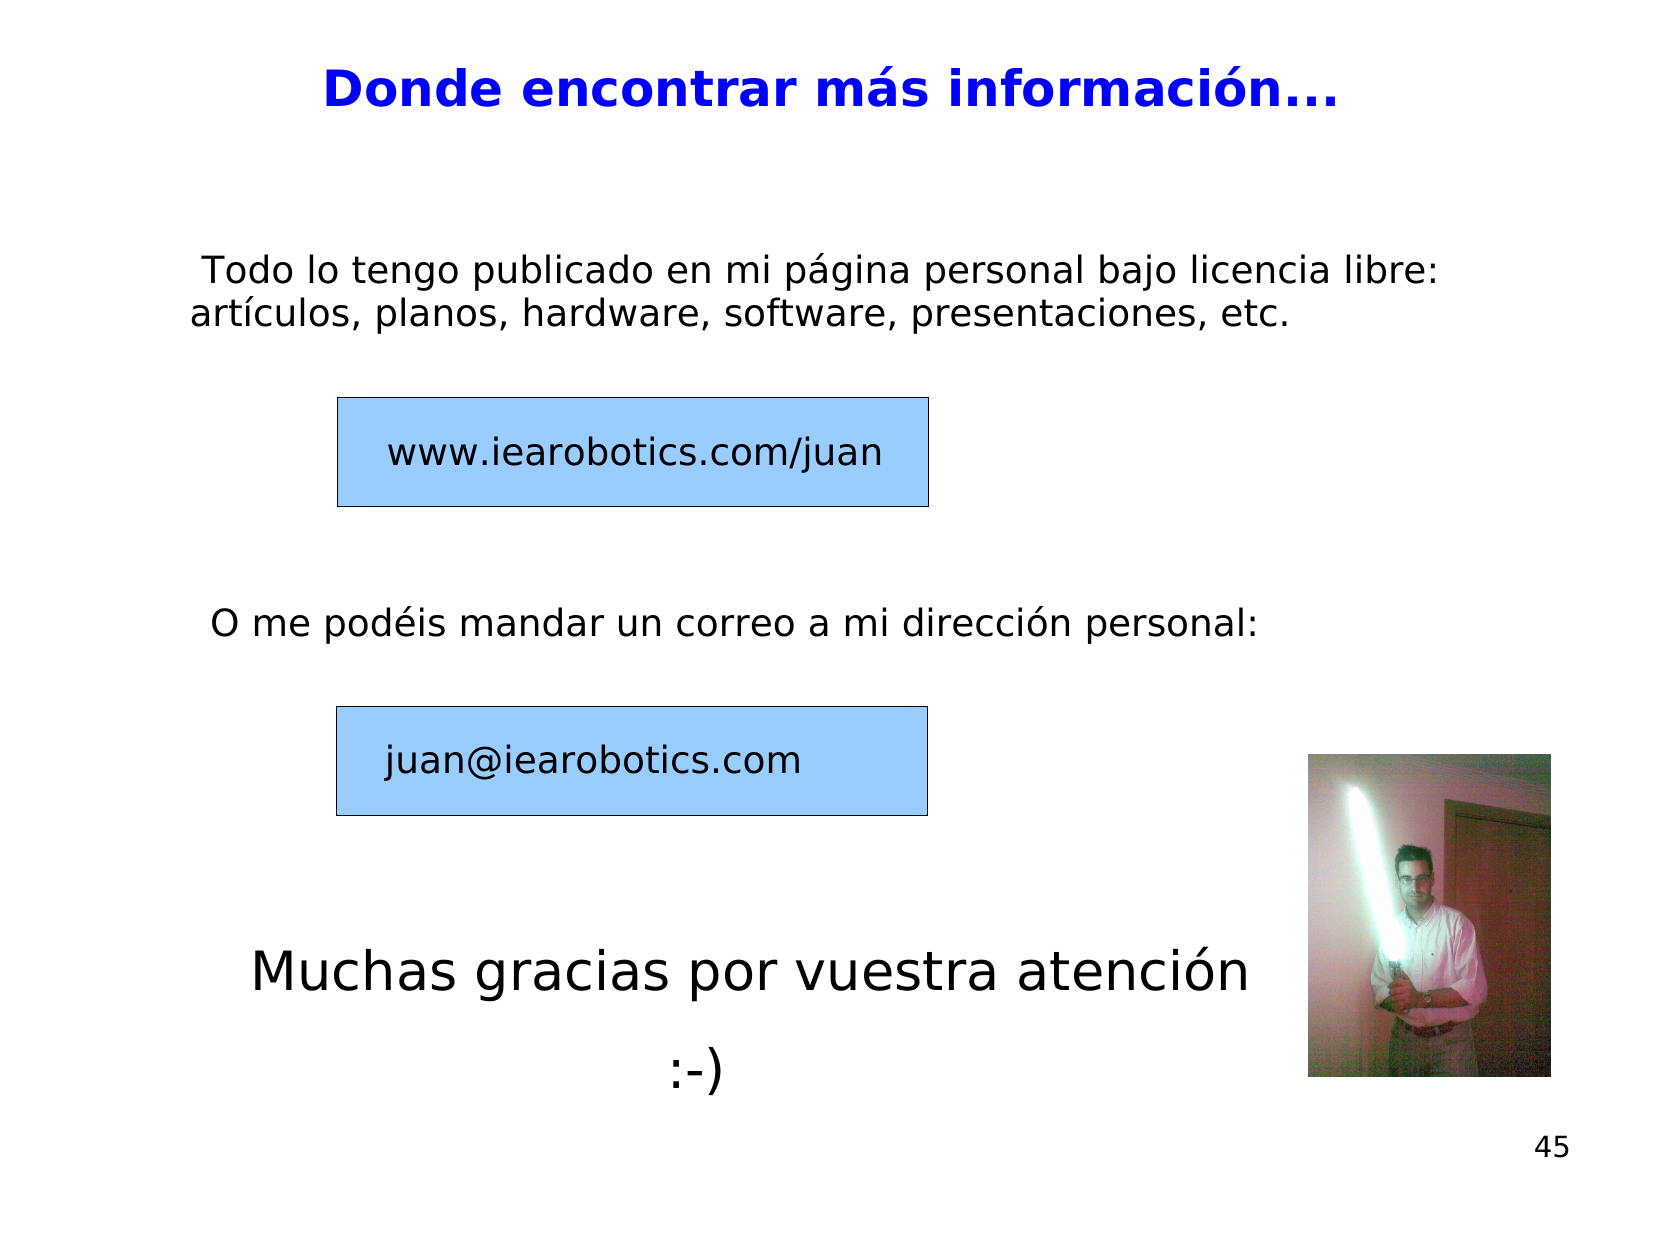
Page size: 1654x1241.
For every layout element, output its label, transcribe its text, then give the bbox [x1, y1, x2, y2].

text_box :-) [652, 1030, 741, 1109]
text_box www.iearobotics.com/juan [371, 422, 899, 482]
text_box O me podéis mandar un correo a mi dirección personal: [183, 594, 1289, 653]
picture [1308, 754, 1551, 1077]
text_box [337, 397, 929, 507]
text_box Todo lo tengo publicado en mi página personal bajo licencia libre: artículos, planos, hardware, software, presentaciones, etc. [174, 241, 1476, 343]
text_box Muchas gracias por vuestra atención [236, 932, 1269, 1011]
text_box [336, 706, 928, 816]
text_box Donde encontrar más información... [308, 52, 1357, 126]
text_box juan@iearobotics.com [370, 731, 818, 791]
